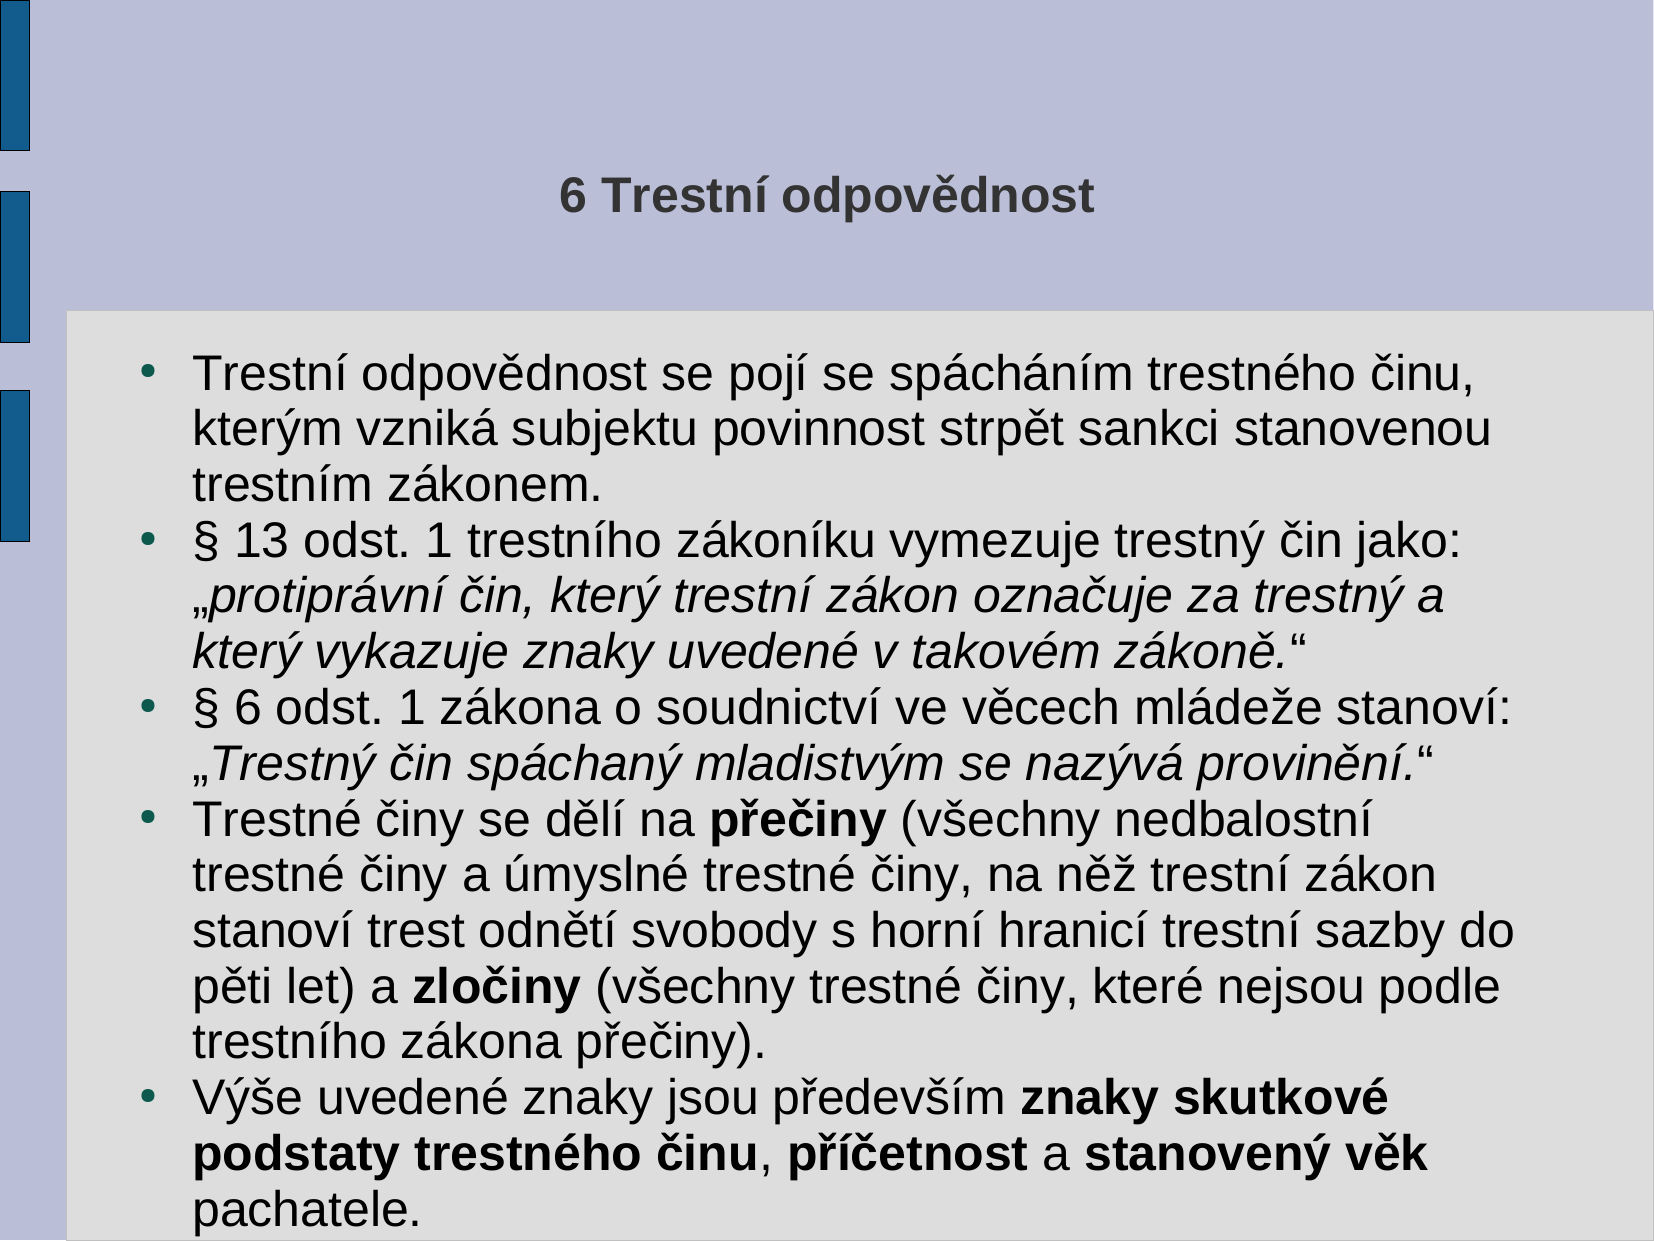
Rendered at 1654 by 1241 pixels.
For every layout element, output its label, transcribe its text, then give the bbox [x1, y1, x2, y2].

title 6 Trestní odpovědnost [121, 91, 1534, 299]
list Trestní odpovědnost se pojí se spácháním trestného činu, kterým vzniká subjektu povinnost strpět sankci stanovenou trestním zákonem. § 13 odst. 1 trestního zákoníku vymezuje trestný čin jako: „protiprávní čin, který trestní zákon označuje za trestný a který vykazuje znaky uvedené v takovém zákoně.“ § 6 odst. 1 zákona o soudnictví ve věcech mládeže stanoví: „Trestný čin spáchaný mladistvým se nazývá provinění.“ Trestné činy se dělí na přečiny (všechny nedbalostní trestné činy a úmyslné trestné činy, na něž trestní zákon stanoví trest odnětí svobody s horní hranicí trestní sazby do pěti let) a zločiny (všechny trestné činy, které nejsou podle trestního zákona přečiny). Výše uvedené znaky jsou především znaky skutkové podstaty trestného činu, příčetnost a stanovený věk pachatele. [121, 344, 1534, 1241]
